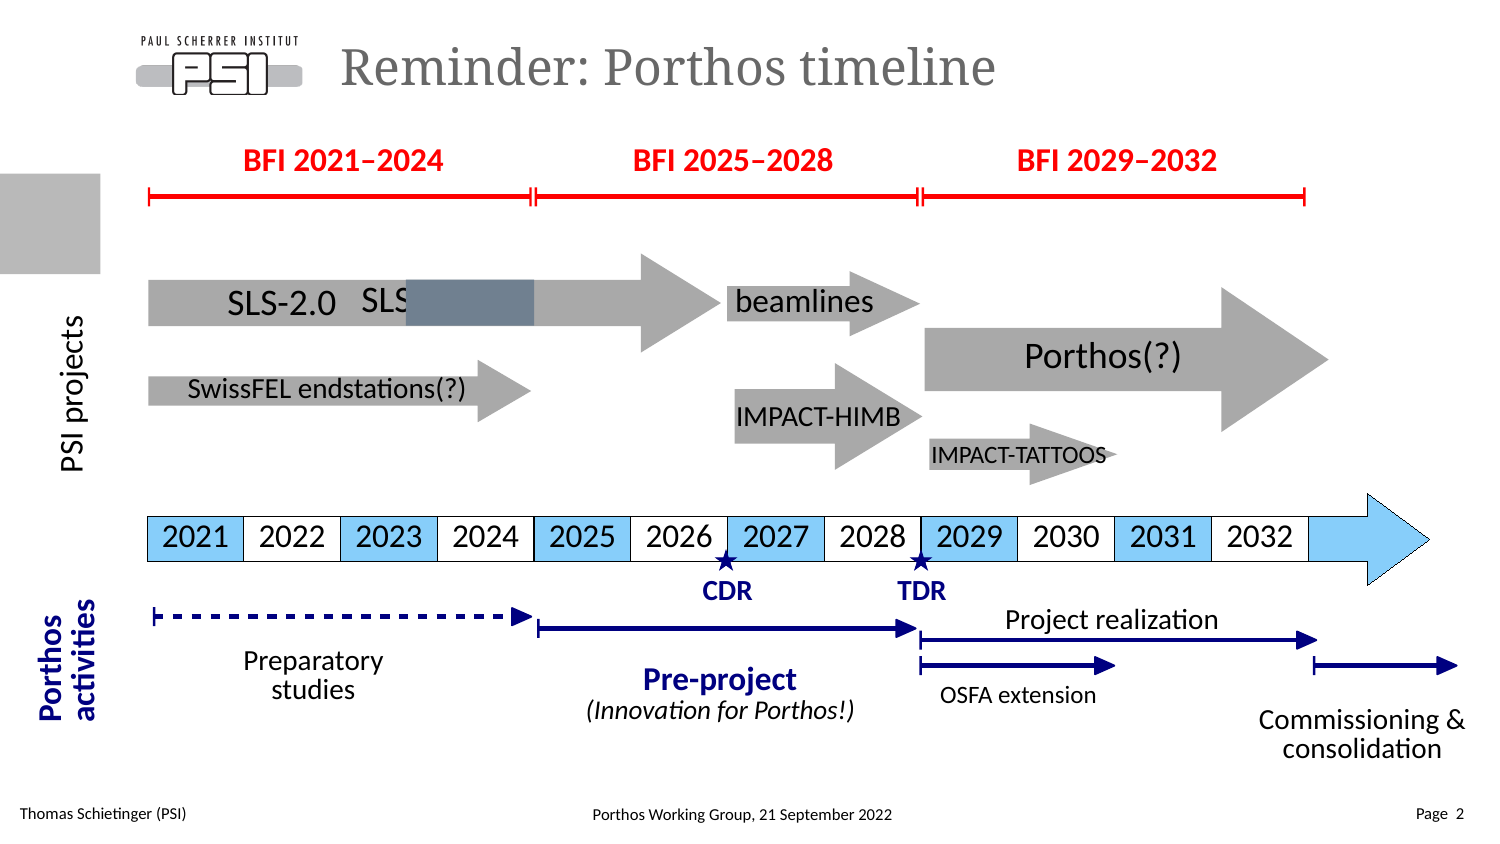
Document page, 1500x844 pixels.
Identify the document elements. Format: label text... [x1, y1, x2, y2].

text_box IMPACT-TATTOOS [916, 437, 1125, 478]
text_box [405, 279, 535, 326]
text_box Preparatory studies [228, 640, 399, 715]
text_box Commissioning & consolidation [1244, 699, 1481, 774]
text_box 2022 [243, 516, 340, 562]
text_box 2030 [1017, 516, 1114, 562]
text_box  [893, 544, 950, 570]
text_box [734, 441, 883, 470]
text_box SLS-2.0 [148, 279, 212, 327]
text_box [1029, 423, 1069, 437]
text_box BFI 2029–2032 [1002, 138, 1233, 187]
text_box TDR [882, 570, 962, 616]
text_box 2021 [147, 516, 243, 562]
text_box SLS-2.0 [352, 253, 721, 353]
text_box BFI 2021–2024 [228, 138, 467, 187]
text_box beamlines [727, 271, 921, 337]
text_box 2028 [824, 516, 921, 562]
text_box [734, 363, 889, 396]
text_box 2031 [1114, 516, 1211, 562]
text_box 2026 [630, 516, 727, 562]
title Reminder: Porthos timeline [340, 35, 1442, 98]
text_box SLS-2.0 [212, 279, 352, 333]
text_box Porthos activities [28, 584, 111, 738]
text_box 2026 [699, 535, 708, 544]
text_box Pre-project (Innovation for Porthos!) [570, 658, 870, 734]
text_box [1309, 493, 1430, 586]
text_box [917, 413, 923, 420]
text_box 2029 [921, 516, 1017, 562]
text_box  [698, 544, 755, 586]
text_box 2024 [437, 516, 534, 562]
text_box CDR [687, 570, 768, 616]
text_box OSFA extension [925, 676, 1113, 717]
text_box BFI 2025–2028 [618, 138, 849, 187]
text_box 2027 [727, 516, 824, 562]
text_box Porthos(?) [924, 287, 1329, 433]
text_box 2025 [534, 516, 630, 562]
text_box [1029, 478, 1050, 486]
text_box 2032 [1211, 516, 1309, 562]
text_box SwissFEL endstations(?) [148, 359, 532, 423]
text_box Project realization [990, 600, 1238, 638]
text_box 2023 [340, 516, 437, 562]
text_box PSI projects [50, 301, 99, 488]
text_box IMPACT-HIMB [721, 396, 917, 441]
